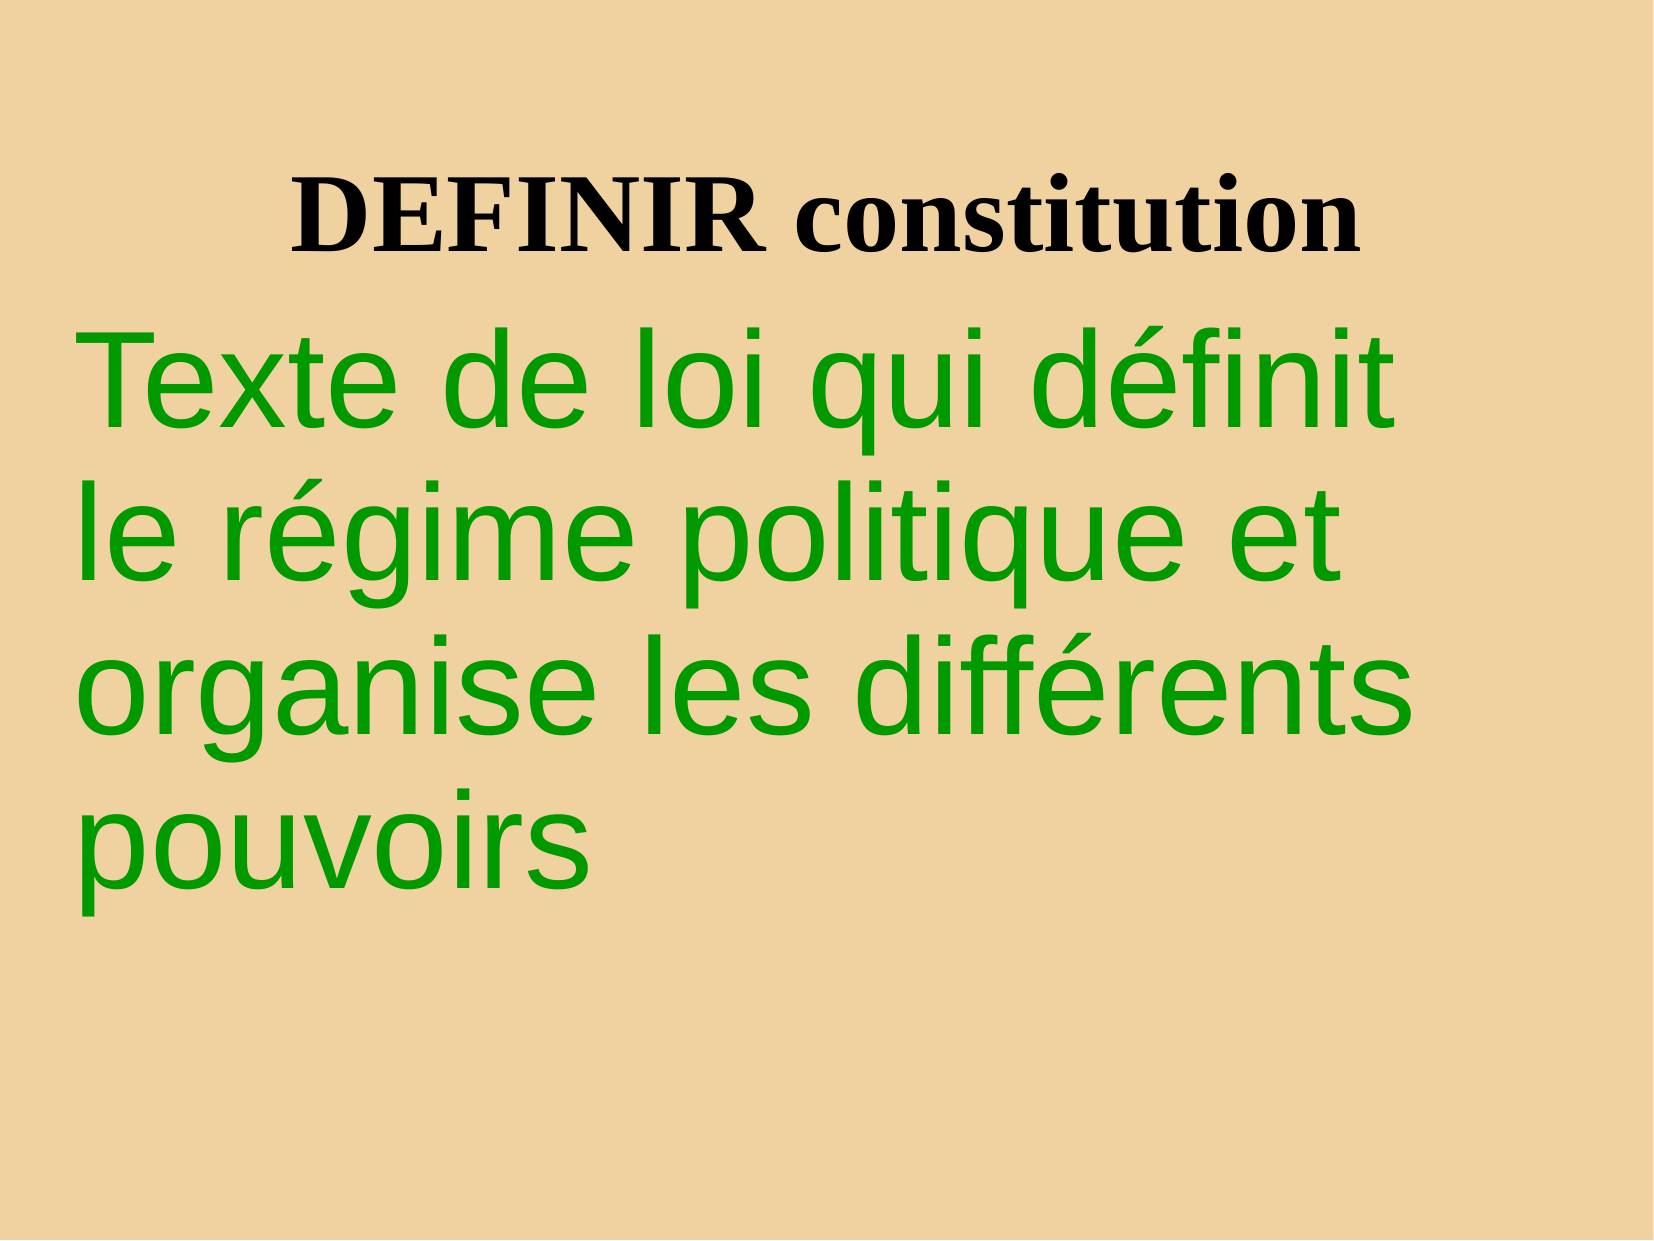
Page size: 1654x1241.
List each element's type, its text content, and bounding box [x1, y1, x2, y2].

text_box Texte de loi qui définit le régime politique et organise les différents pouvoirs [59, 295, 1536, 1168]
title DEFINIR constitution [124, 81, 1530, 295]
